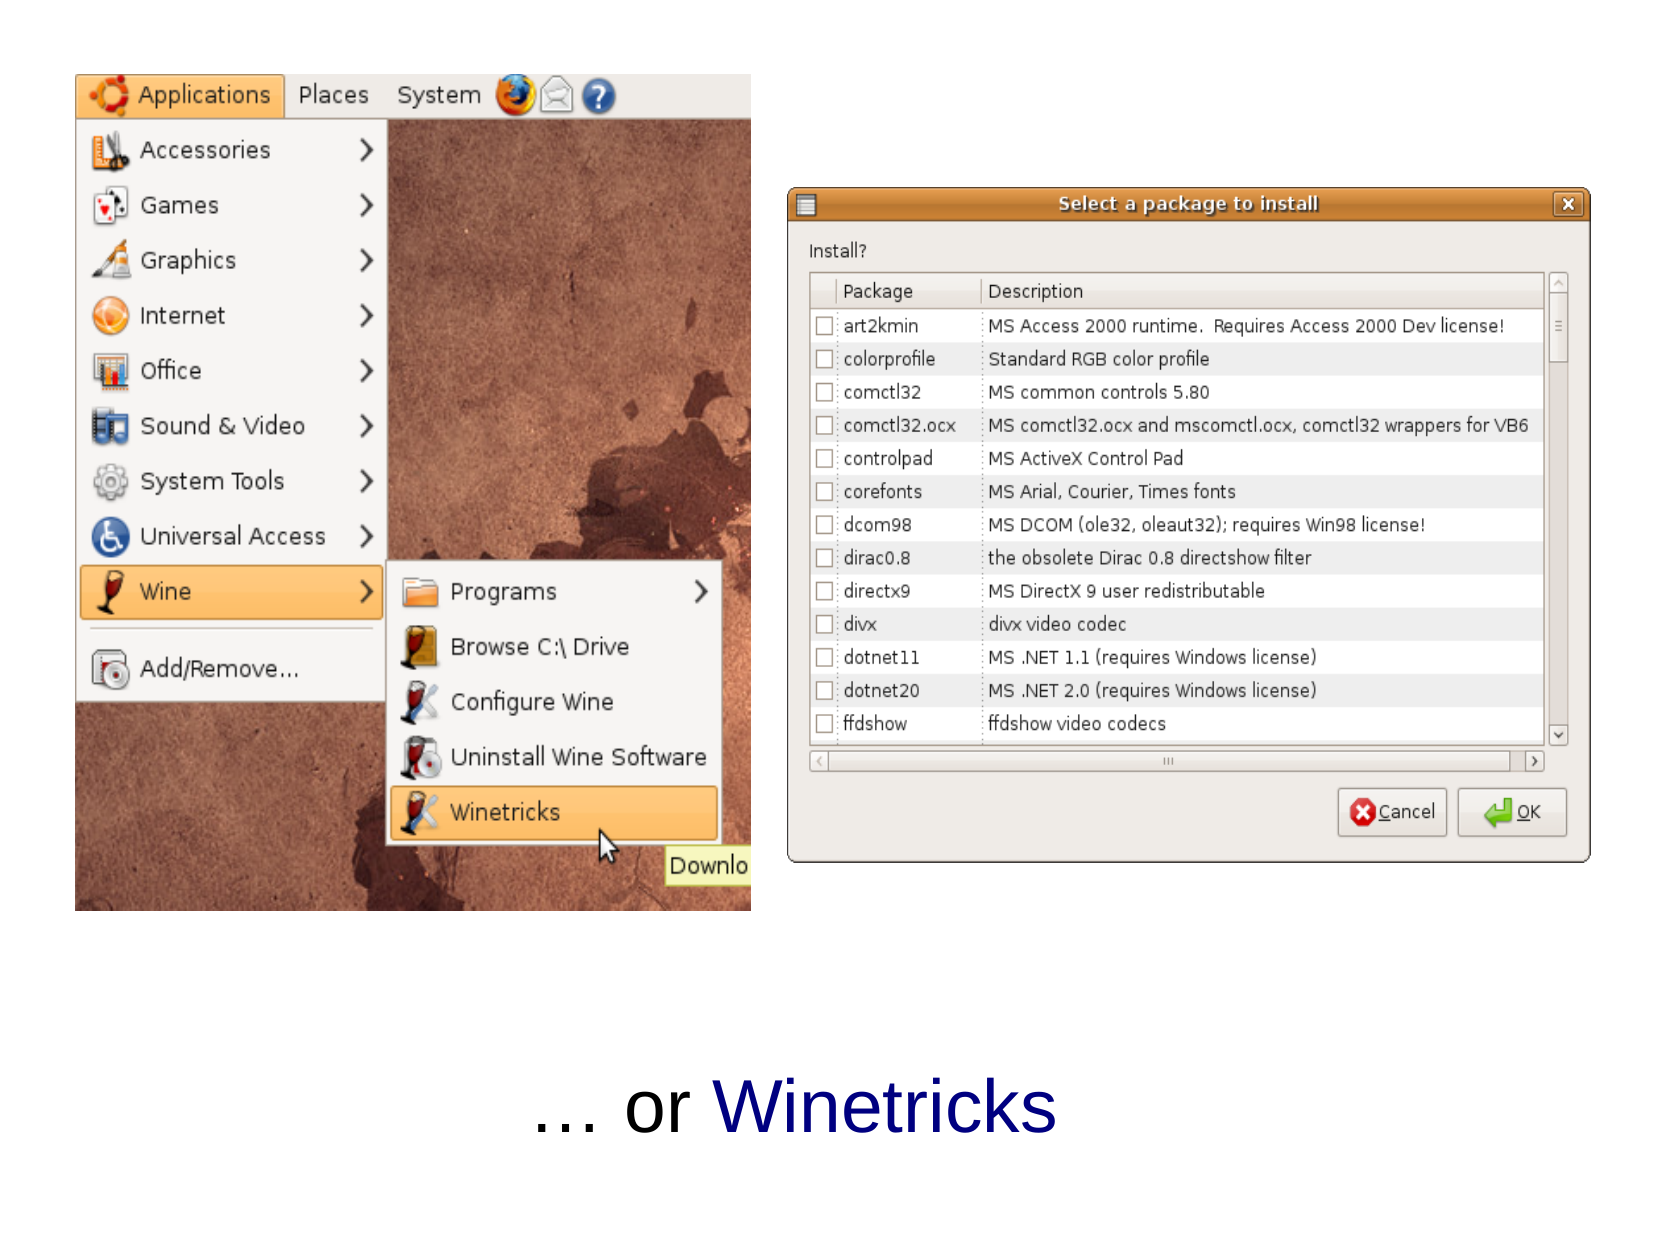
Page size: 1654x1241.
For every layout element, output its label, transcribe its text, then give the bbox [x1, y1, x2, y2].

picture [787, 187, 1591, 863]
picture [75, 74, 751, 911]
title … or Winetricks [49, 1012, 1538, 1205]
